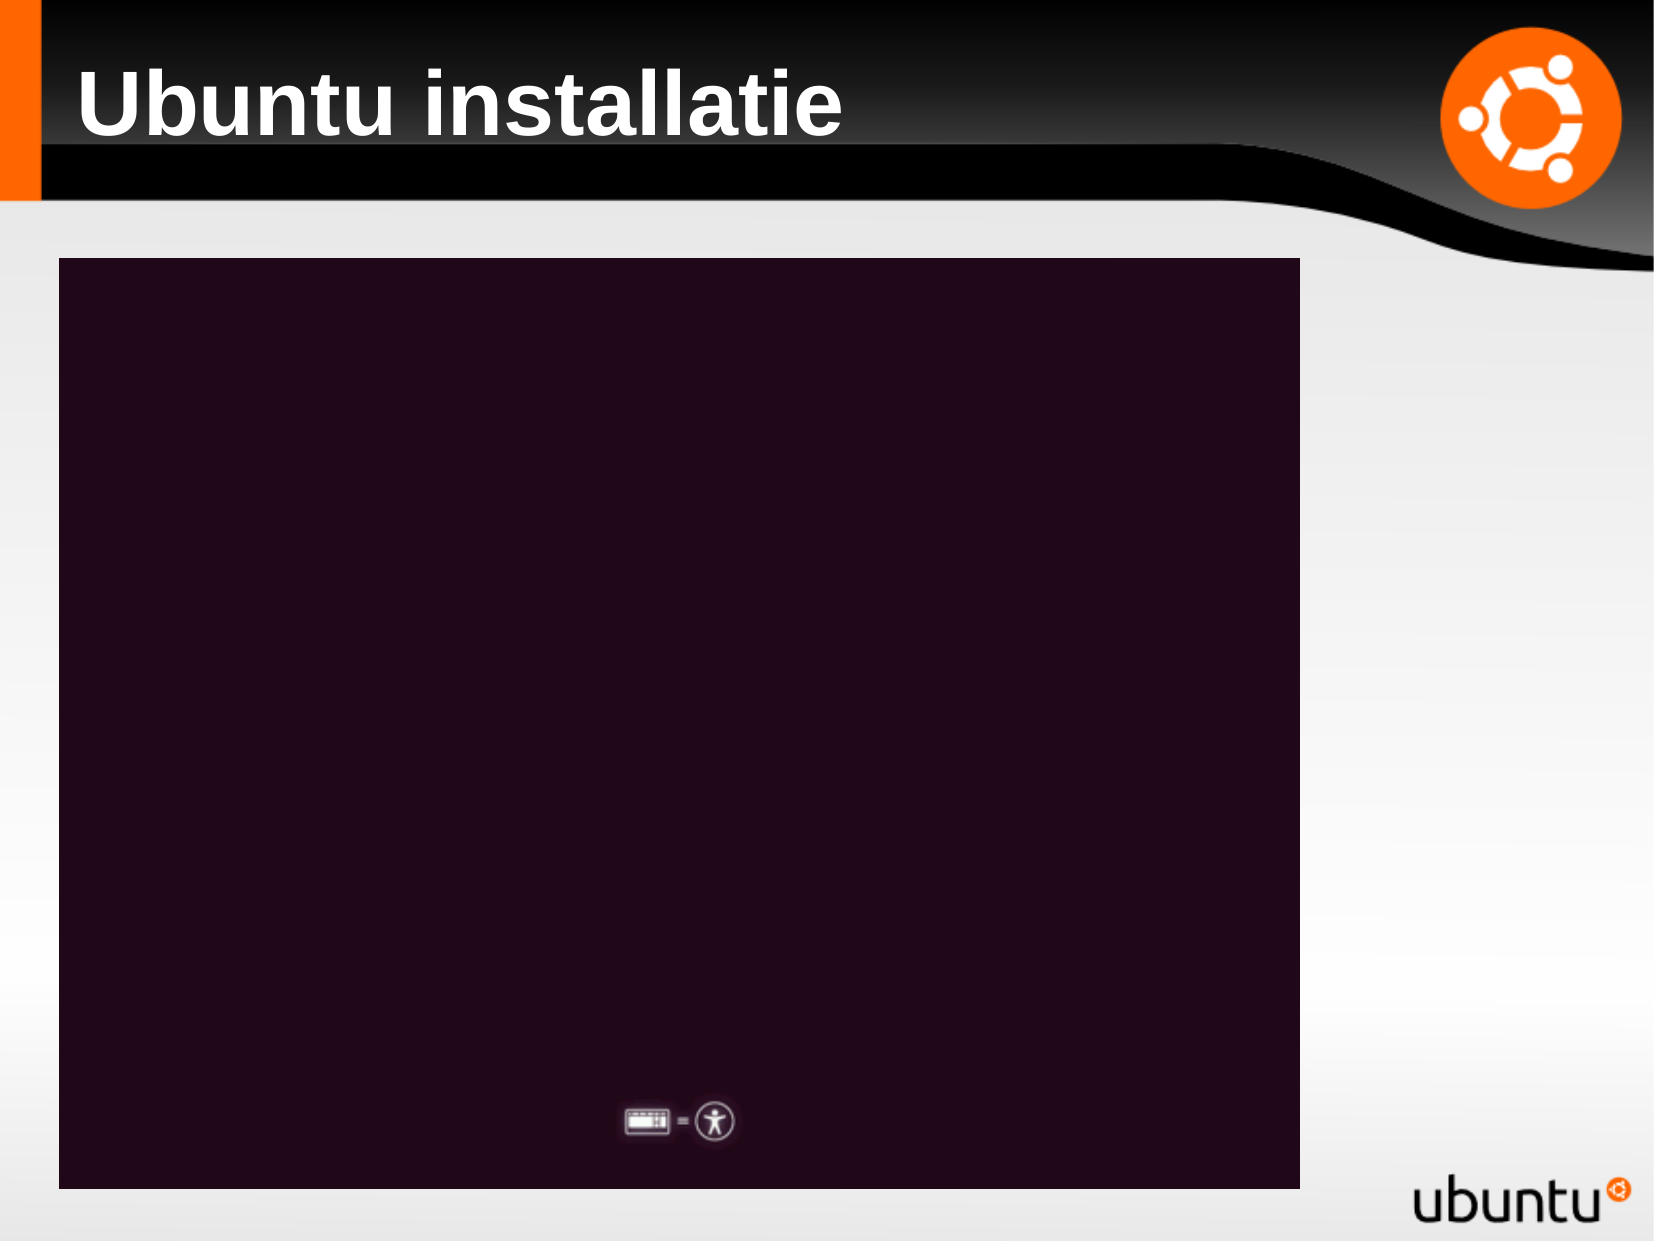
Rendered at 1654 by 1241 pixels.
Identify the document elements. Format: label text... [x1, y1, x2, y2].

title Ubuntu installatie [76, 7, 1565, 200]
picture [0, 0, 1654, 1241]
